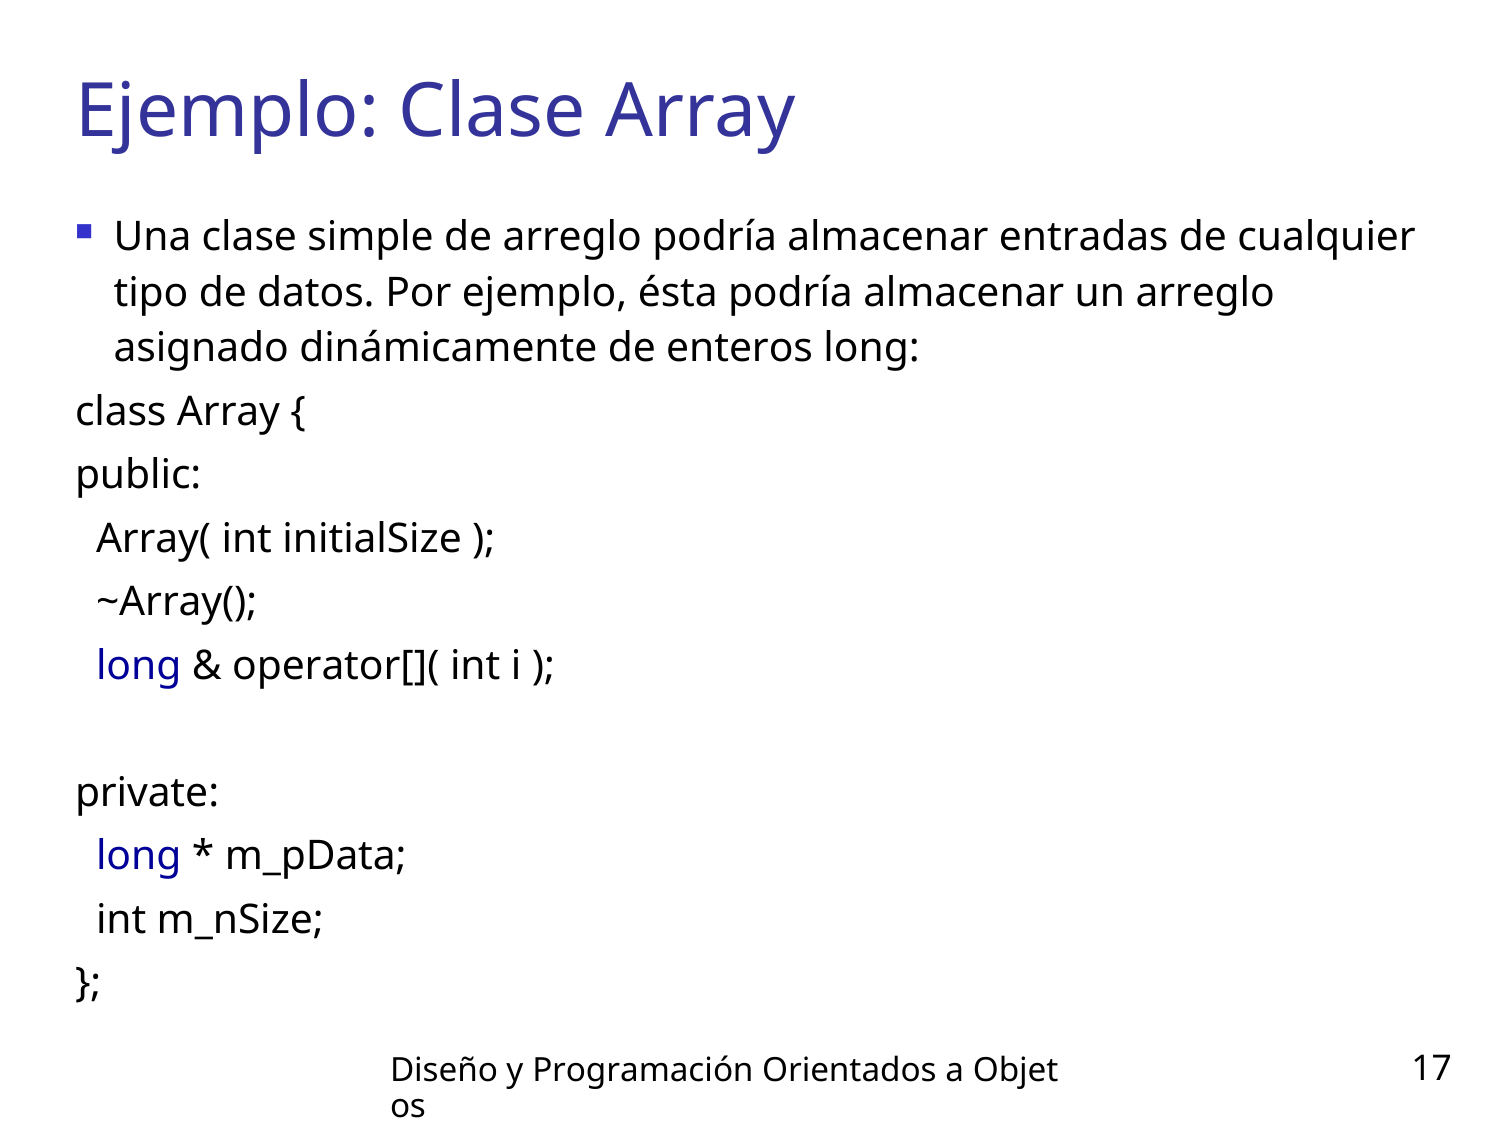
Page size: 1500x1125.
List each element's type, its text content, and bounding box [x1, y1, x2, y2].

title Ejemplo: Clase Array [75, 25, 1466, 188]
list Una clase simple de arreglo podría almacenar entradas de cualquier tipo de datos. Por ejemplo, ésta podría almacenar un arreglo asignado dinámicamente de enteros long: class Array { public: Array( int initialSize ); ~Array(); long & operator[]( int i ); private: long * m_pData; int m_nSize; }; [75, 207, 1462, 1013]
